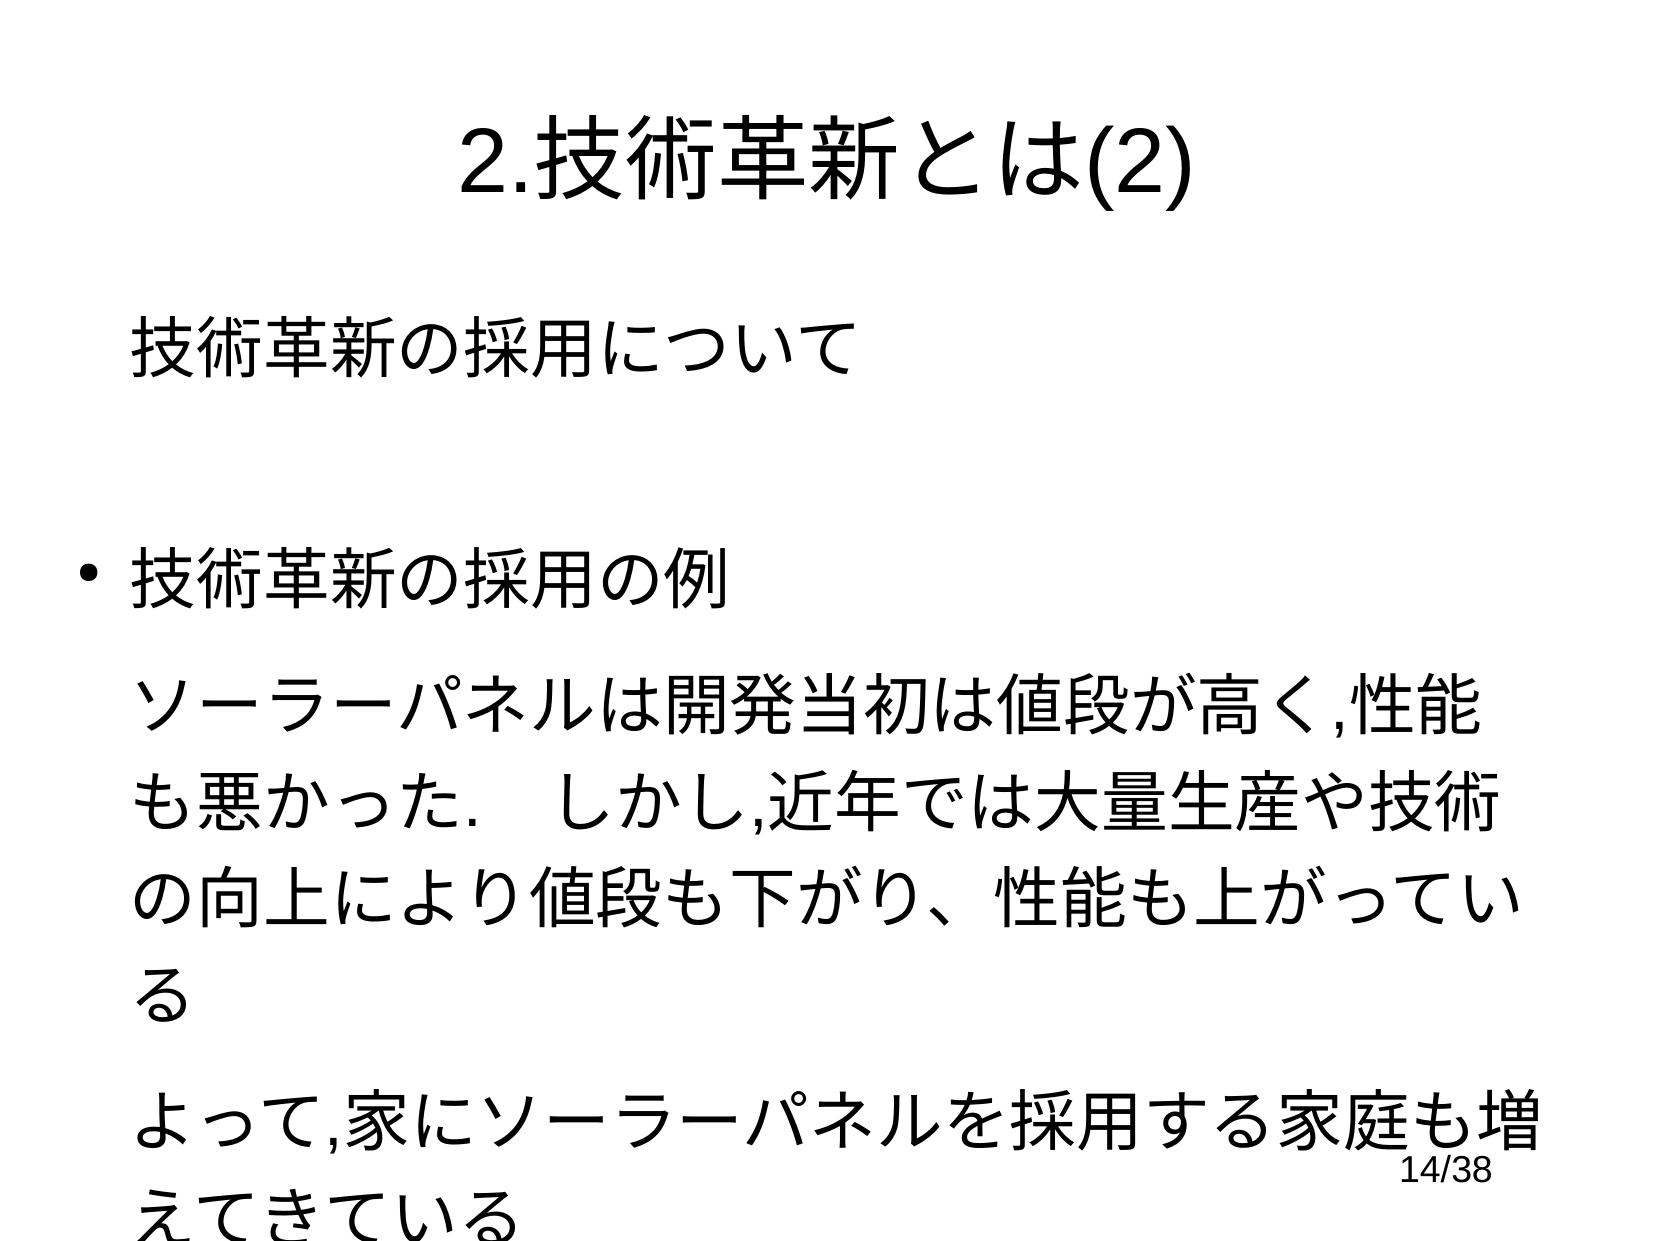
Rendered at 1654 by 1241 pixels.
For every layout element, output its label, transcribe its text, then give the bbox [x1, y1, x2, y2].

text_box <番号>/38 [1413, 1140, 1608, 1211]
title 2.技術革新とは(2) [82, 49, 1571, 257]
list 技術革新の採用について 技術革新の採用の例 ソーラーパネルは開発当初は値段が高く,性能も悪かった. しかし,近年では大量生産や技術の向上により値段も下がり、性能も上がっている よって,家にソーラーパネルを採用する家庭も増えてきている [59, 295, 1548, 1114]
